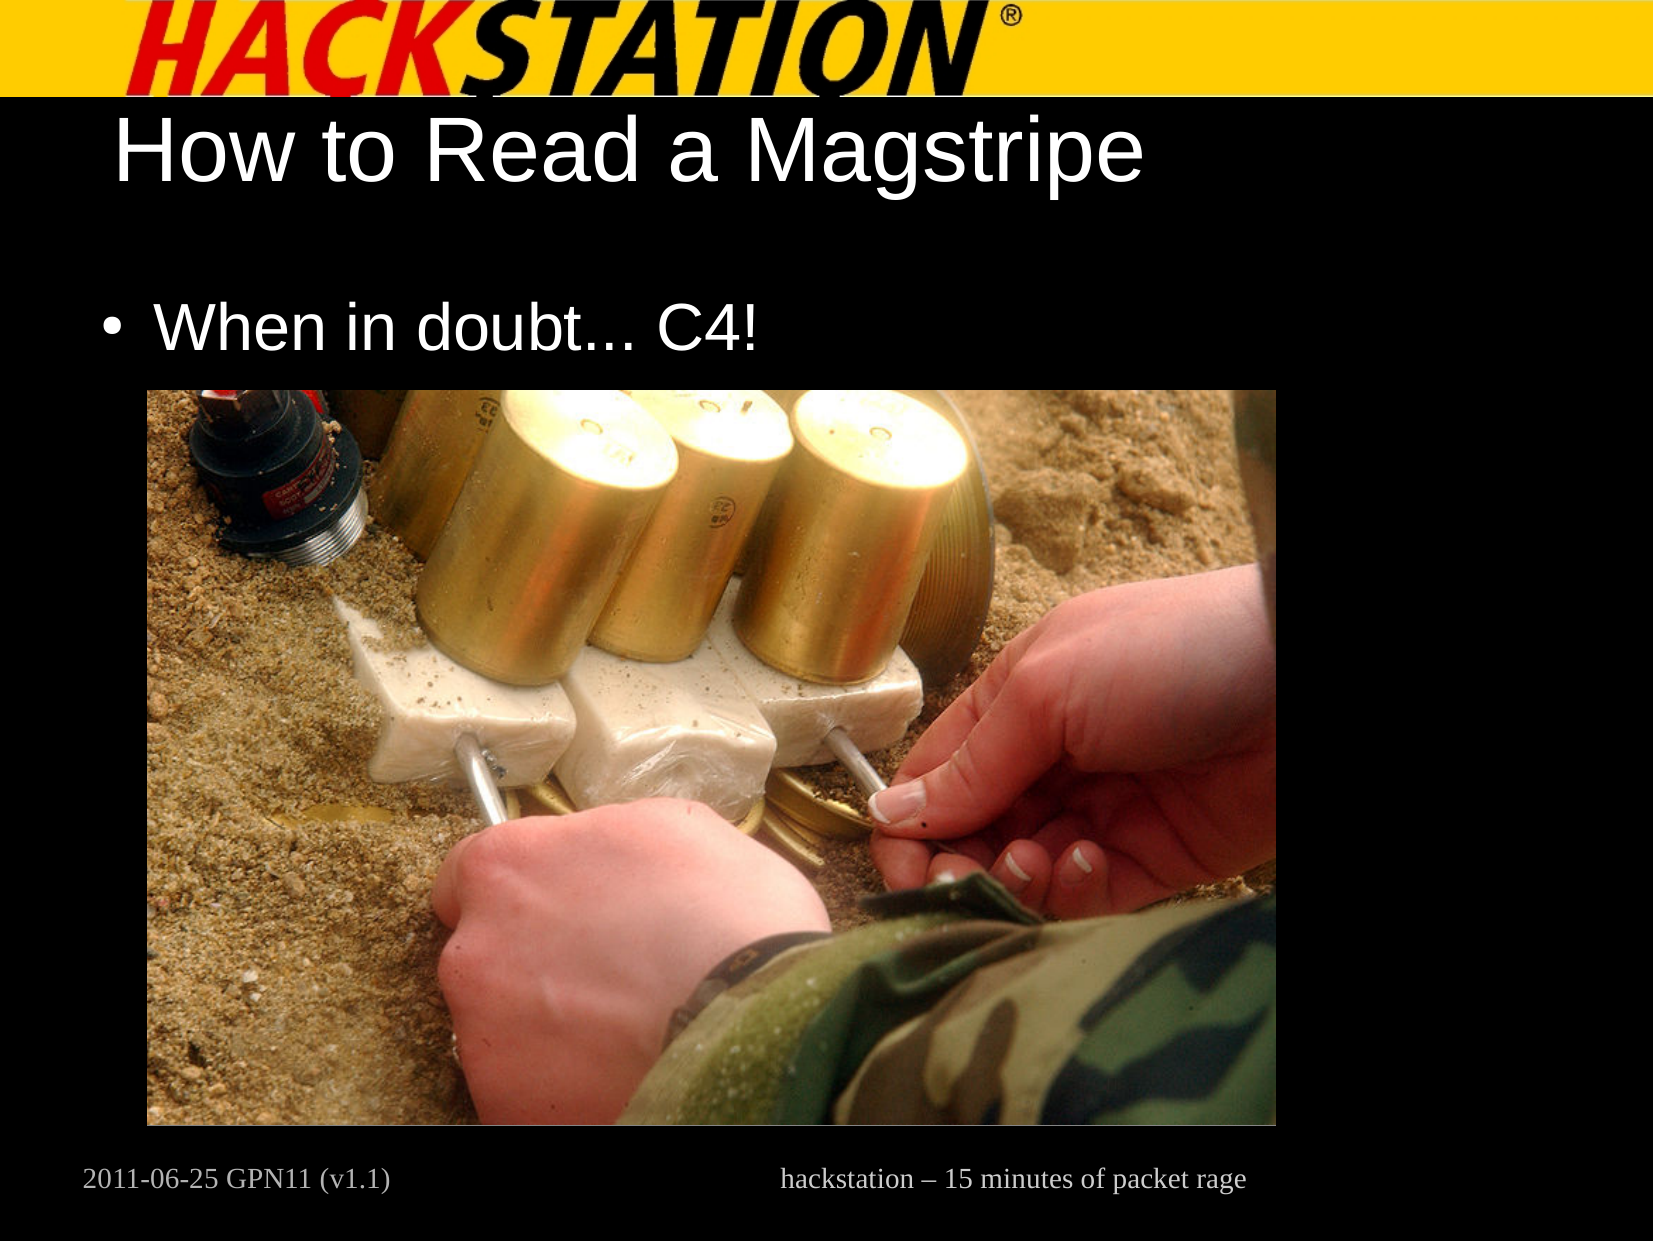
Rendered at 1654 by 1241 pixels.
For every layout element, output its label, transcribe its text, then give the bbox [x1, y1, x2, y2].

picture [147, 390, 1276, 1126]
list When in doubt... C4! [82, 290, 1571, 1109]
picture [0, 0, 1653, 97]
title How to Read a Magstripe [112, 75, 1571, 226]
